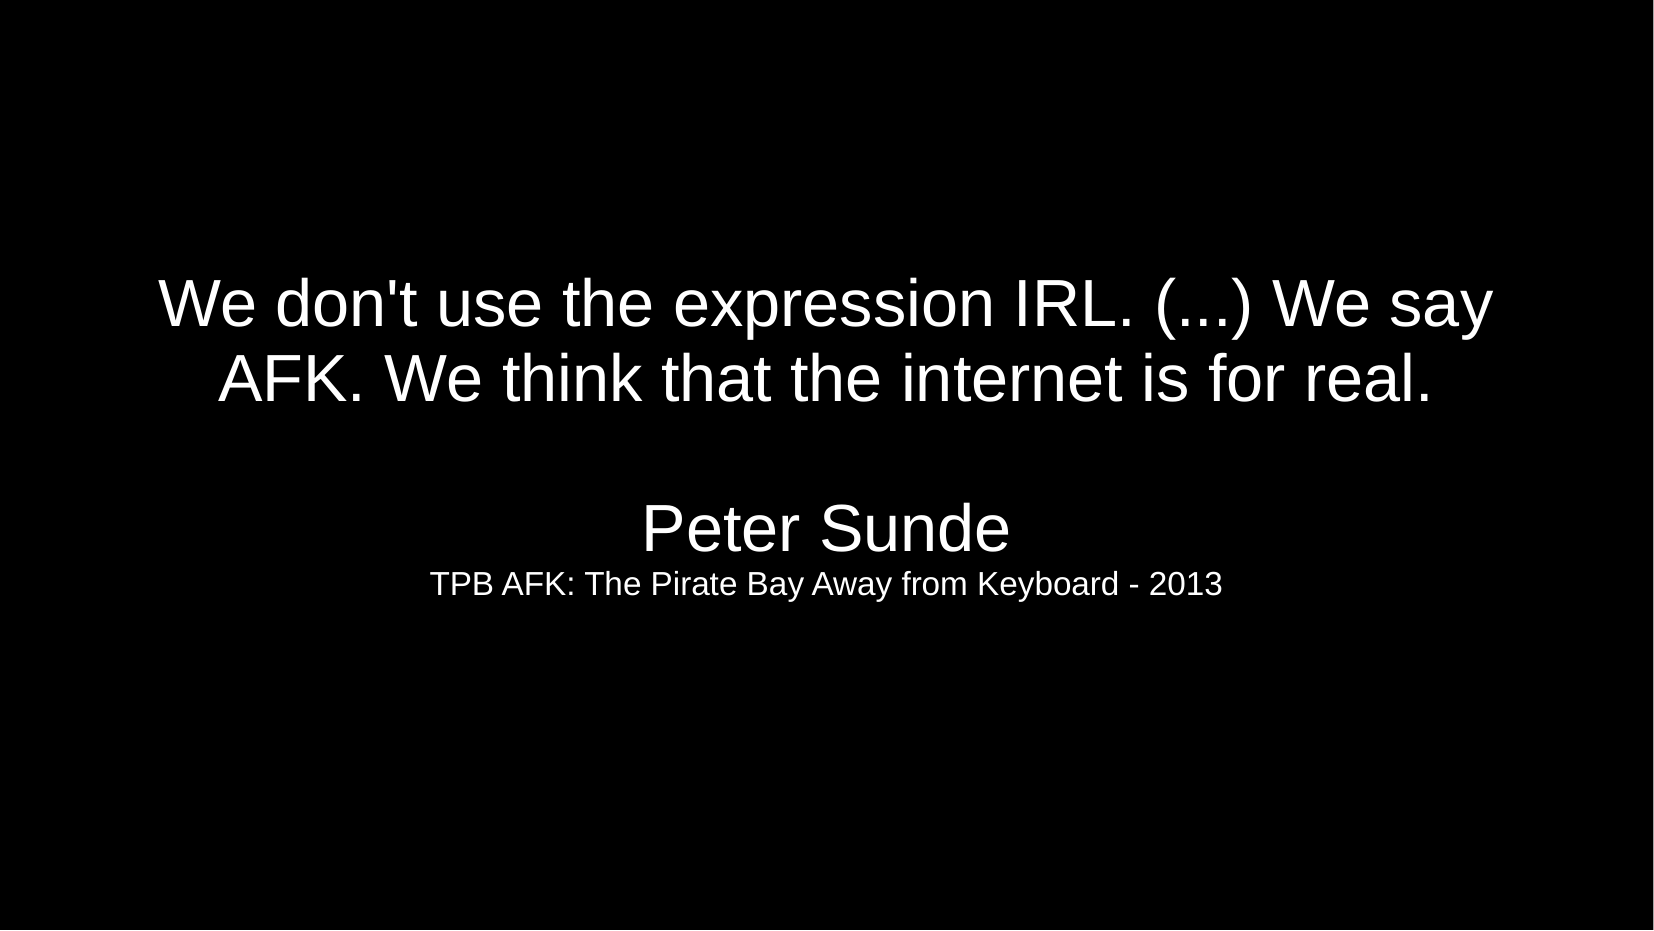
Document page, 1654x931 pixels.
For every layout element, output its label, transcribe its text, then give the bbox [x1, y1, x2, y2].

subtitle We don't use the expression IRL. (...) We say AFK. We think that the internet is for real. Peter Sunde TPB AFK: The Pirate Bay Away from Keyboard - 2013 [82, 37, 1571, 757]
